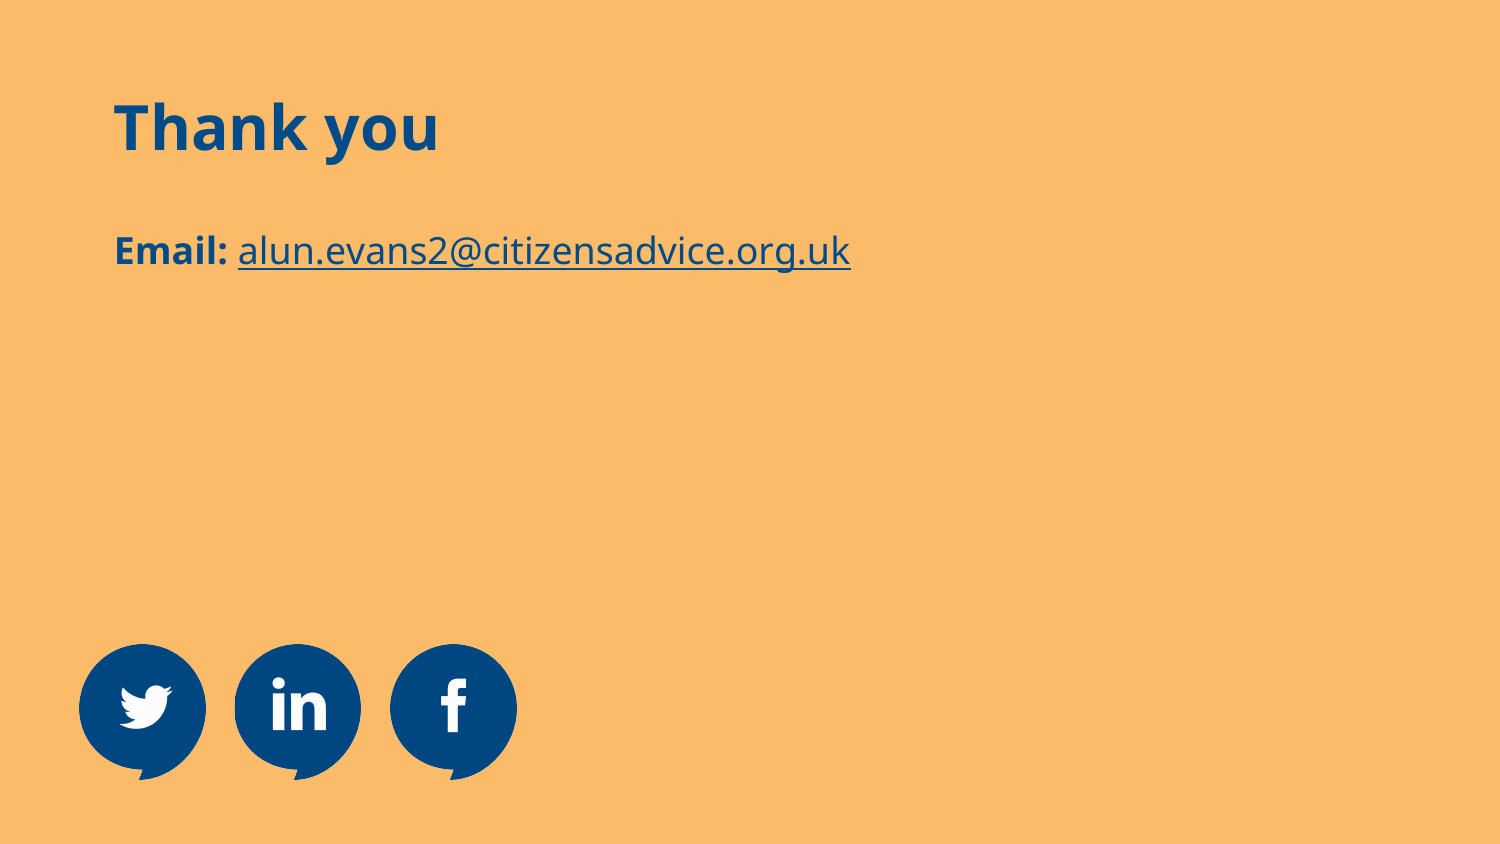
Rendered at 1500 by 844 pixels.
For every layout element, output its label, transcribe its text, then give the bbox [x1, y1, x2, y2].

title Thank you [98, 72, 1396, 174]
list Email: alun.evans2@citizensadvice.org.uk [98, 204, 1396, 590]
